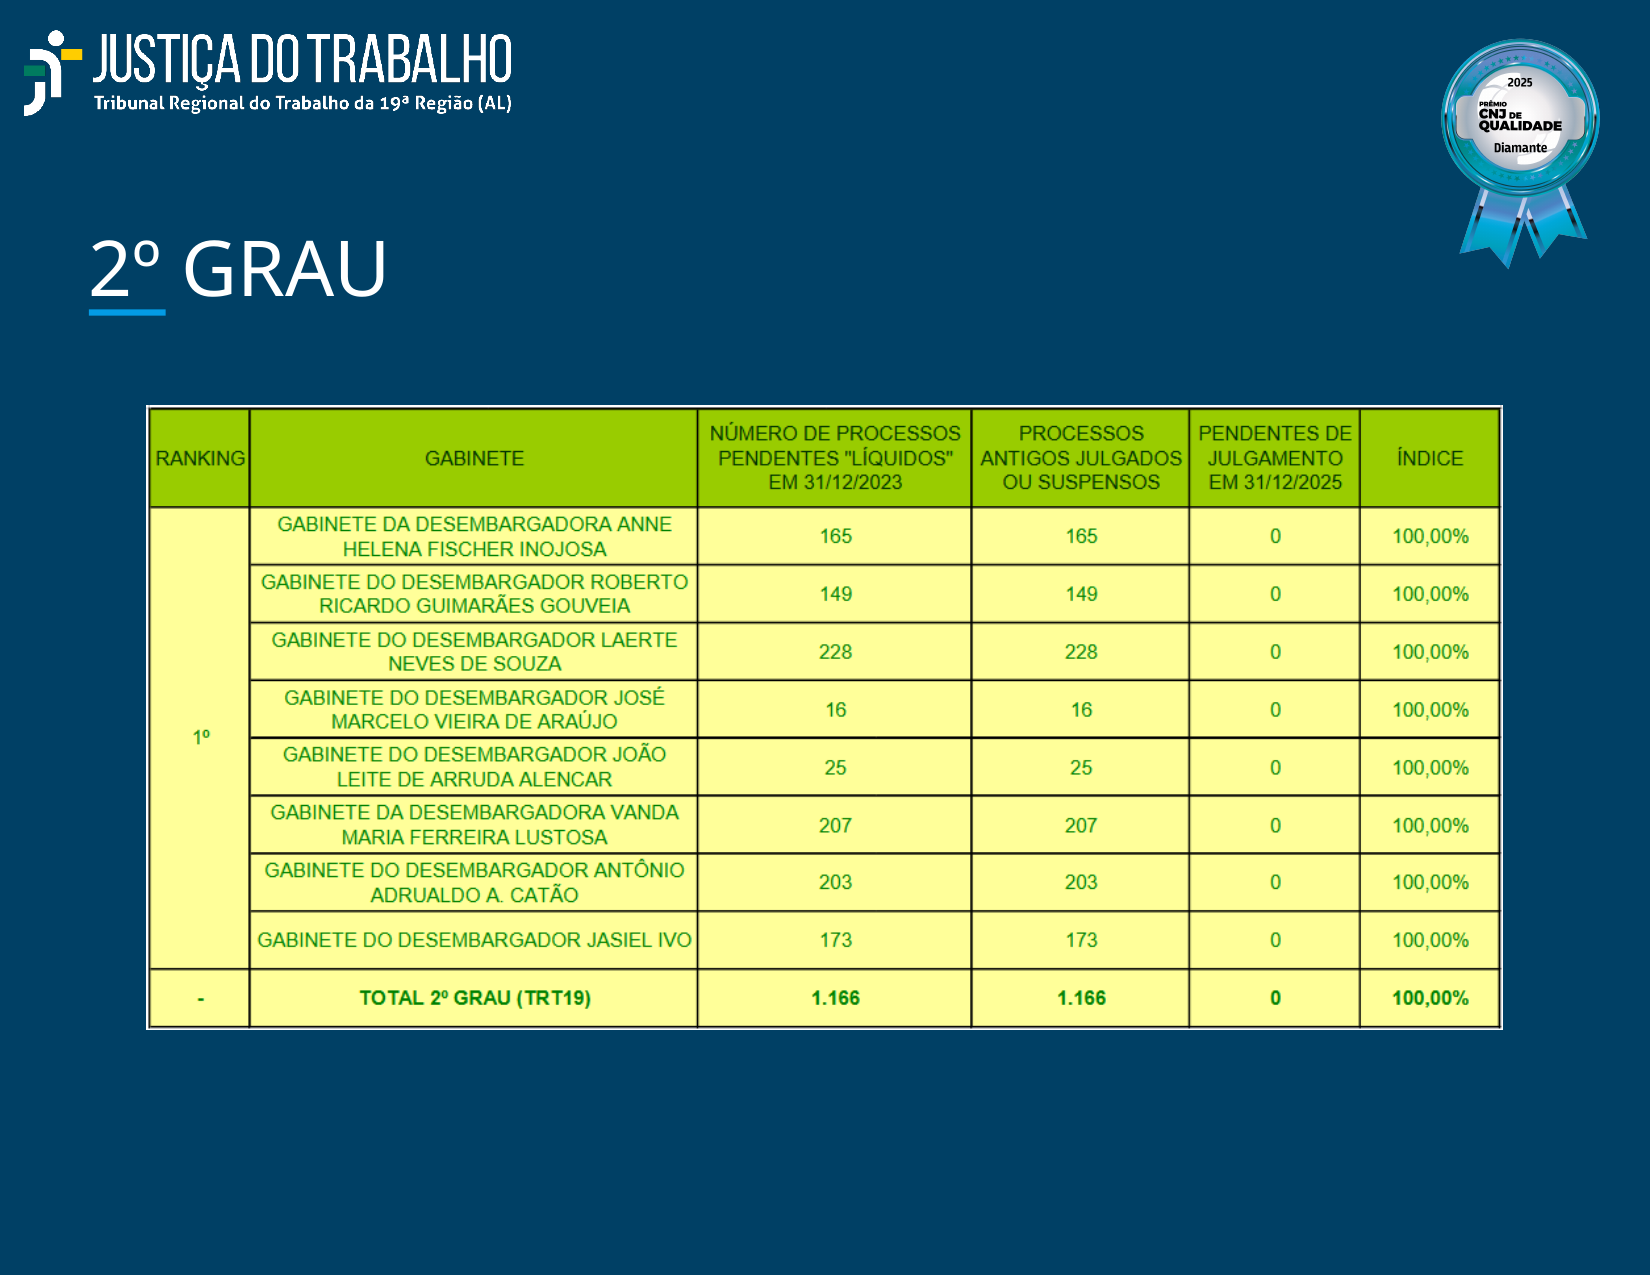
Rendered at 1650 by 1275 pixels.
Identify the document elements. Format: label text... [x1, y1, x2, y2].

picture [24, 30, 511, 116]
title 2º GRAU [70, 167, 796, 331]
picture [1440, 37, 1601, 271]
picture [146, 405, 1503, 1030]
